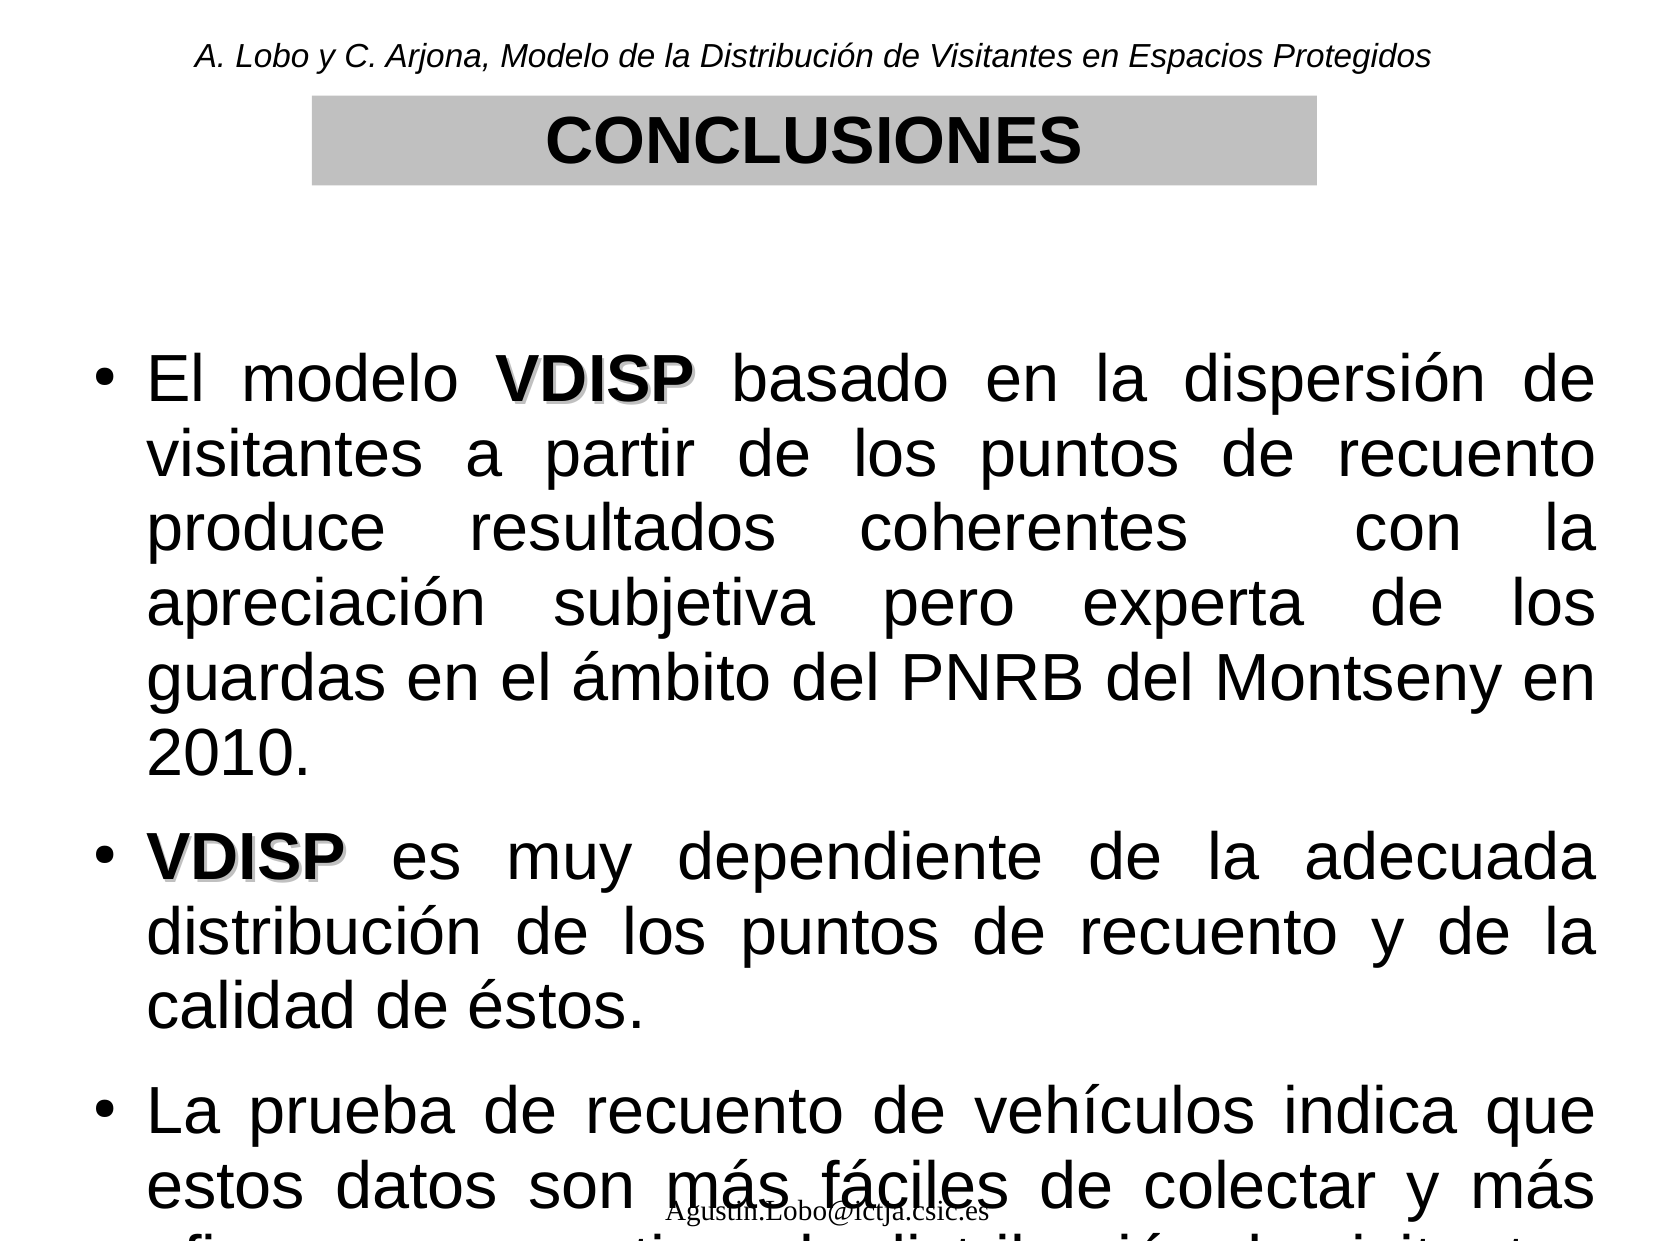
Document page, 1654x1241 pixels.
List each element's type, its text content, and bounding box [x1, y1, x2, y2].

text_box CONCLUSIONES [311, 95, 1317, 186]
list El modelo VDISP basado en la dispersión de visitantes a partir de los puntos de recuento produce resultados coherentes con la apreciación subjetiva pero experta de los guardas en el ámbito del PNRB del Montseny en 2010. VDISP es muy dependiente de la adecuada distribución de los puntos de recuento y de la calidad de éstos. La prueba de recuento de vehículos indica que estos datos son más fáciles de colectar y más eficaces para estimar la distribución de visitantes que los recuentos basados en las encuestas de calidad turística de los equipamientos del PNRB del Montseny. Aunque el Mapa de Zonas de Alta Frecuentación elaborado mediante la apreciación subjetiva de los guardas es una valiosa información, es necesario diseñar y efectuar campañas de validación. [75, 340, 1598, 1205]
